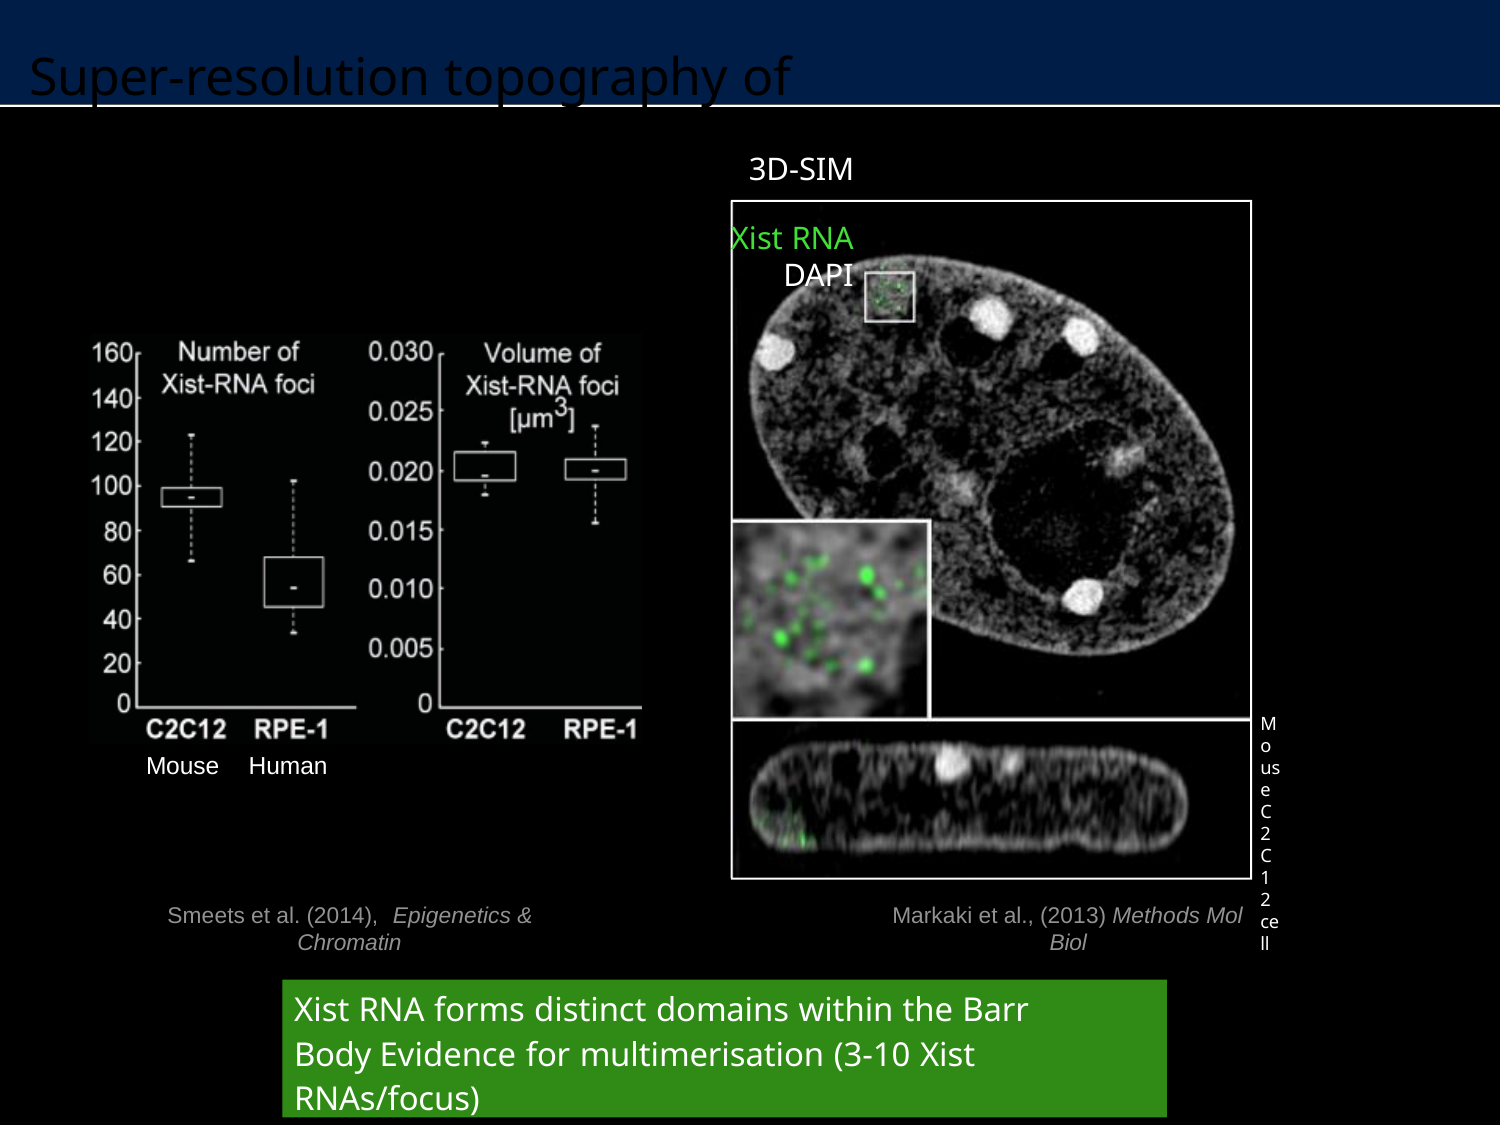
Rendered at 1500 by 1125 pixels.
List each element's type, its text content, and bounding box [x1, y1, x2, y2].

picture [90, 333, 642, 744]
text_box Smeets et al. (2014), Epigenetics & Chromatin [166, 898, 535, 956]
text_box Xist RNA forms distinct domains within the Barr Body Evidence for multimerisation (3-10 Xist RNAs/focus) [282, 979, 1167, 1071]
text_box 3D-SIM Xist RNA DAPI [731, 148, 1251, 295]
text_box Human [247, 748, 331, 781]
title Super-resolution topography of inactive X-chromosome [0, 36, 880, 169]
text_box Mouse C2C12 cell [1259, 711, 1282, 856]
picture [731, 295, 1250, 877]
text_box [0, 0, 1500, 1125]
text_box Markaki et al., (2013) Methods Mol Biol [890, 898, 1247, 956]
text_box Mouse [144, 748, 223, 781]
